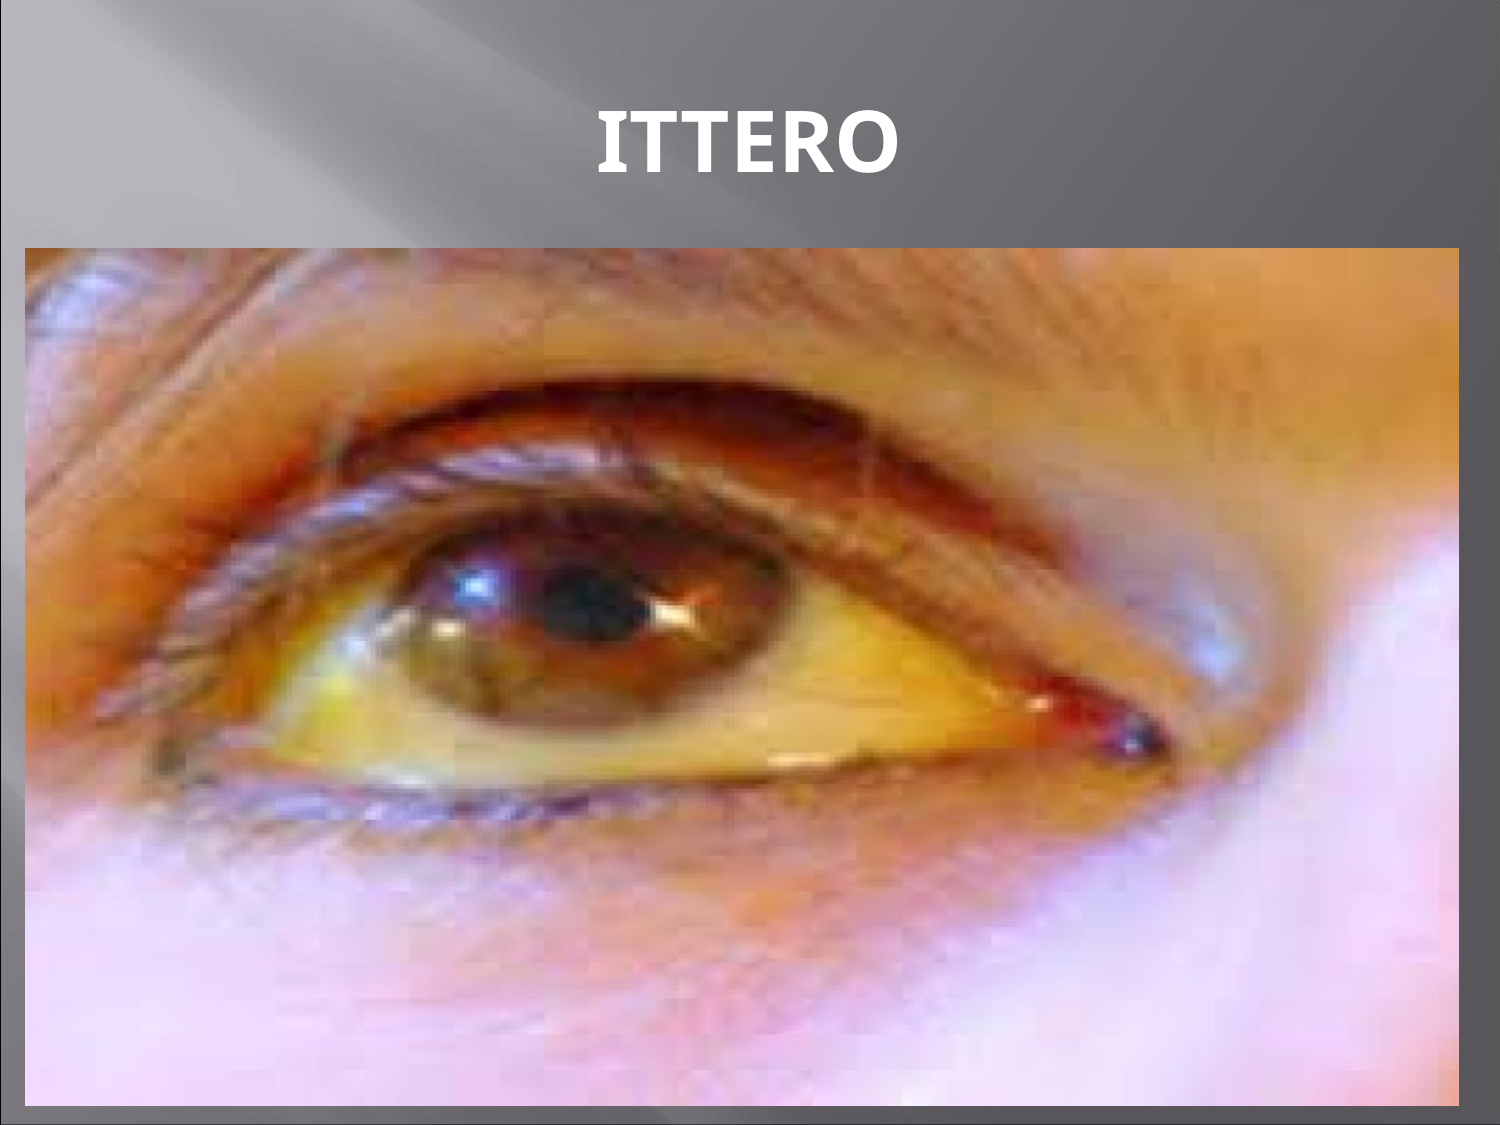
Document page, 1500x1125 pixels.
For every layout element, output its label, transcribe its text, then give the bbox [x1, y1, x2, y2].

title ITTERO [74, 28, 1425, 248]
picture [0, 0, 1500, 1125]
